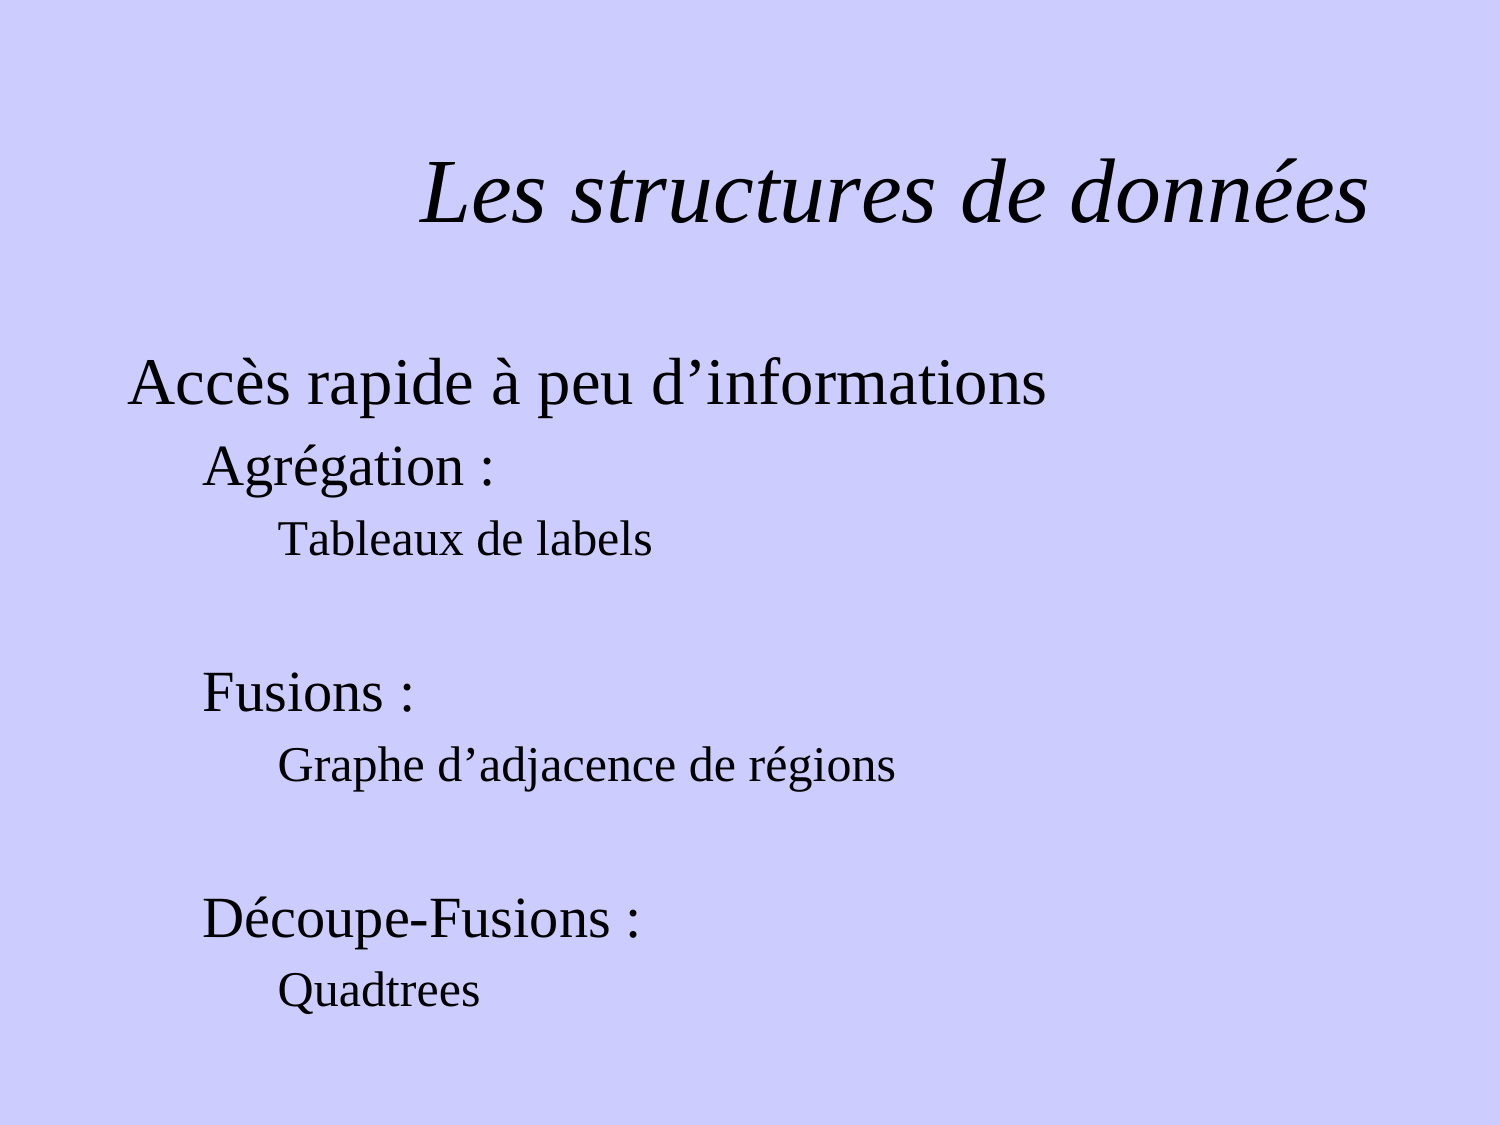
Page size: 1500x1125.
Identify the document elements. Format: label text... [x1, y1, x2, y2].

title Les structures de données [112, 62, 1388, 250]
list Accès rapide à peu d’informations Agrégation : Tableaux de labels Fusions : Graphe d’adjacence de régions Découpe-Fusions : Quadtrees [112, 337, 1388, 1117]
